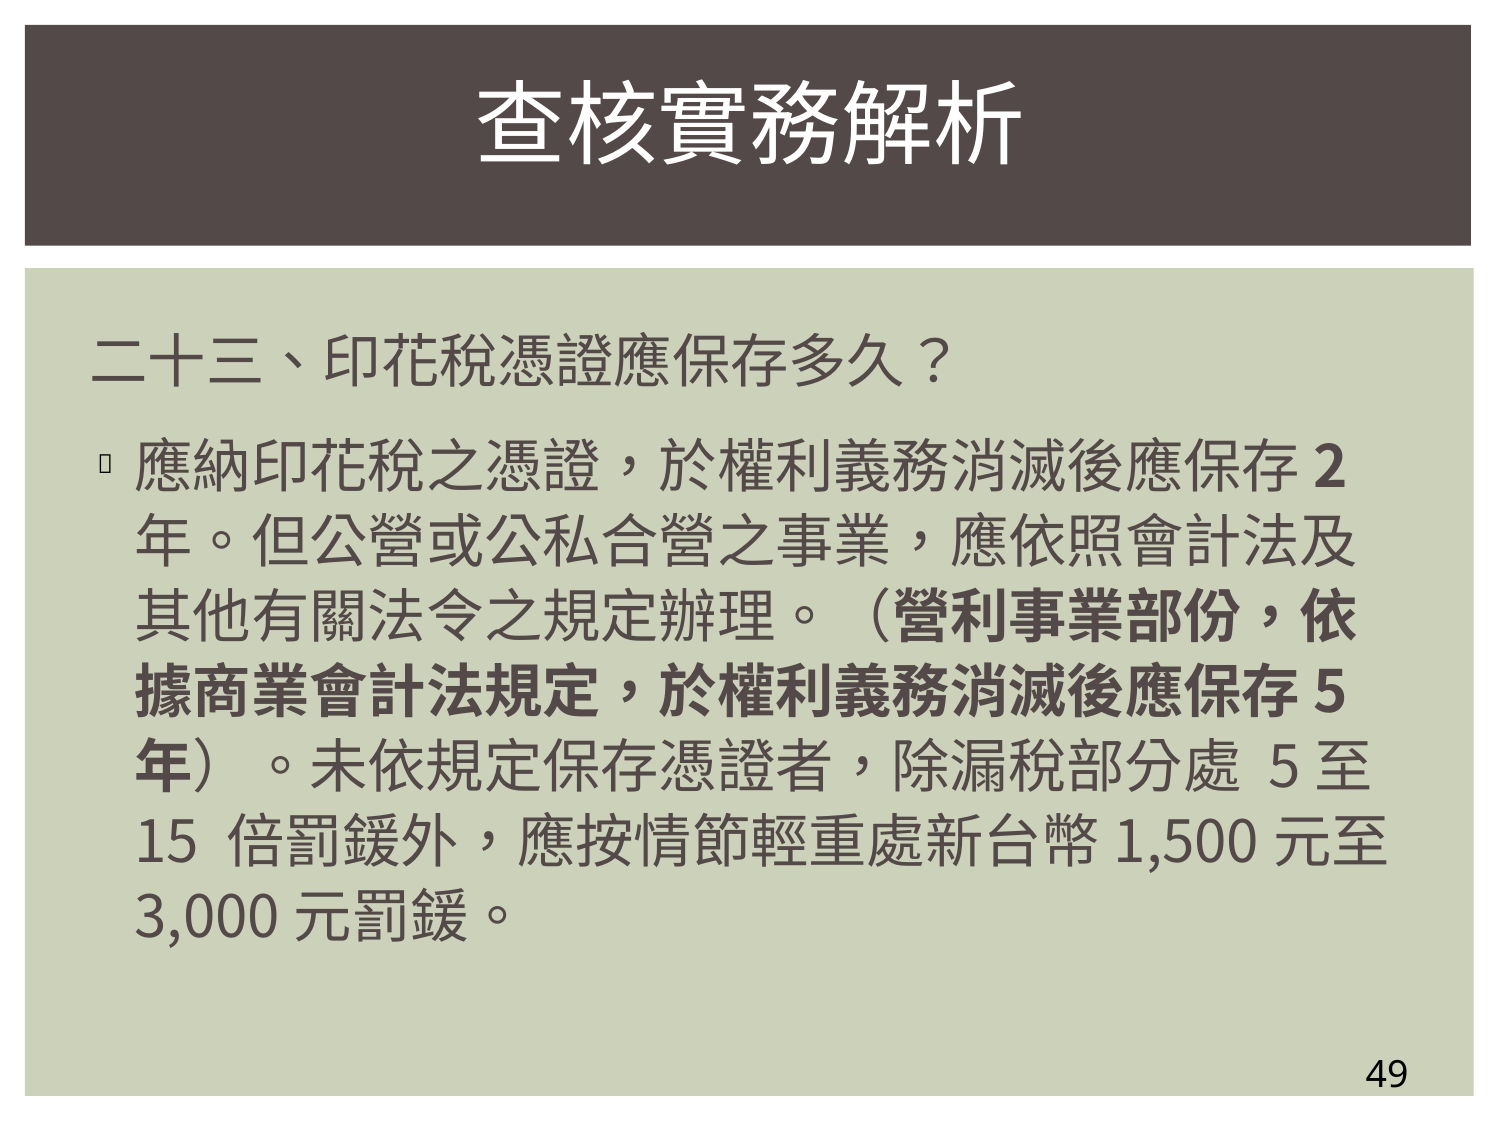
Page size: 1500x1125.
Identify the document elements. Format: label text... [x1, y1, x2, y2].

list 二十三、印花稅憑證應保存多久？ 應納印花稅之憑證，於權利義務消滅後應保存2年。但公營或公私合營之事業，應依照會計法及其他有關法令之規定辦理。（營利事業部份，依據商業會計法規定，於權利義務消滅後應保存5年）。未依規定保存憑證者，除漏稅部分處 5至15 倍罰鍰外，應按情節輕重處新台幣1,500元至3,000元罰鍰。 [75, 311, 1425, 1125]
title 查核實務解析 [62, 58, 1438, 232]
slide_number <編號> [1350, 1042, 1447, 1088]
